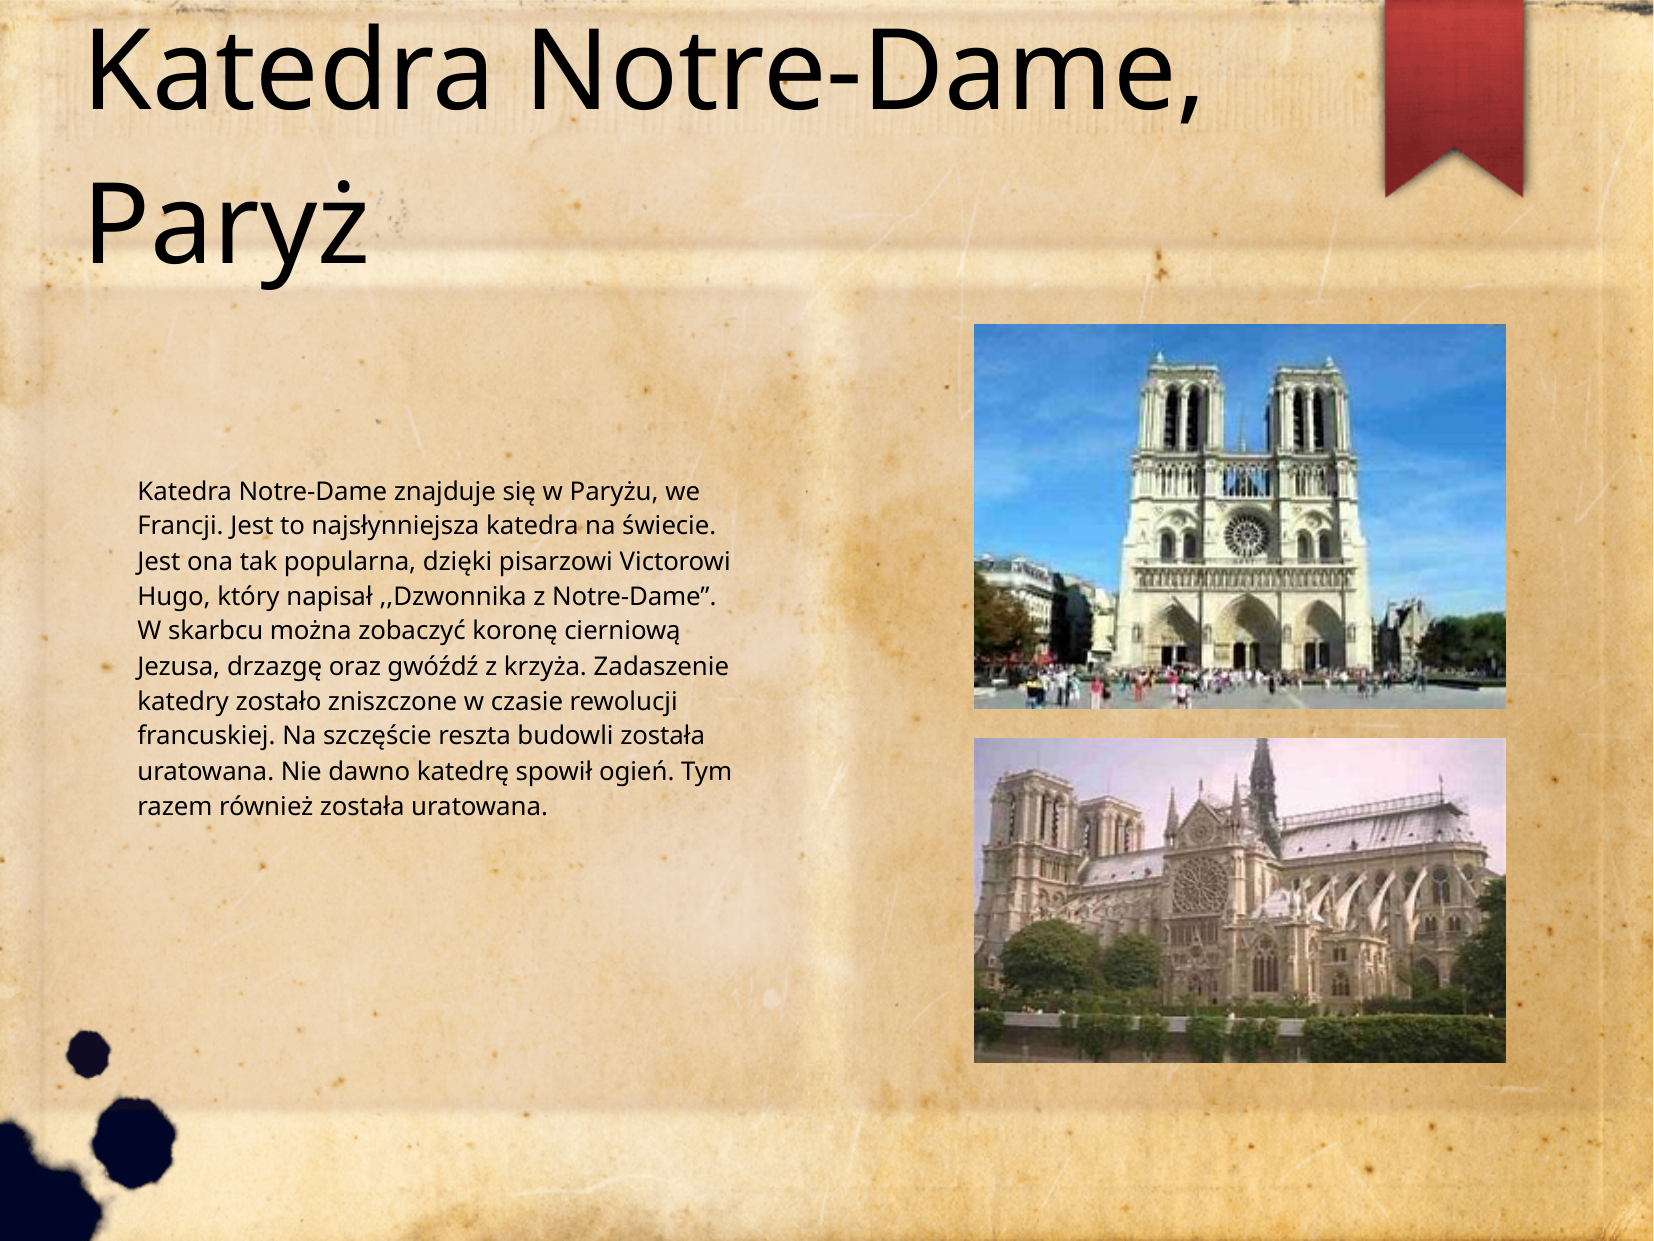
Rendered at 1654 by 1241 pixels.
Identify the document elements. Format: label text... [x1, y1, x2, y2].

picture [0, 0, 1654, 1241]
list Katedra Notre-Dame znajduje się w Paryżu, we Francji. Jest to najsłynniejsza katedra na świecie. Jest ona tak popularna, dzięki pisarzowi Victorowi Hugo, który napisał ,,Dzwonnika z Notre-Dame”. W skarbcu można zobaczyć koronę cierniową Jezusa, drzazgę oraz gwóźdź z krzyża. Zadaszenie katedry zostało zniszczone w czasie rewolucji francuskiej. Na szczęście reszta budowli została uratowana. Nie dawno katedrę spowił ogień. Tym razem również została uratowana. [88, 472, 739, 857]
title Katedra Notre-Dame, Paryż [82, 49, 1347, 237]
